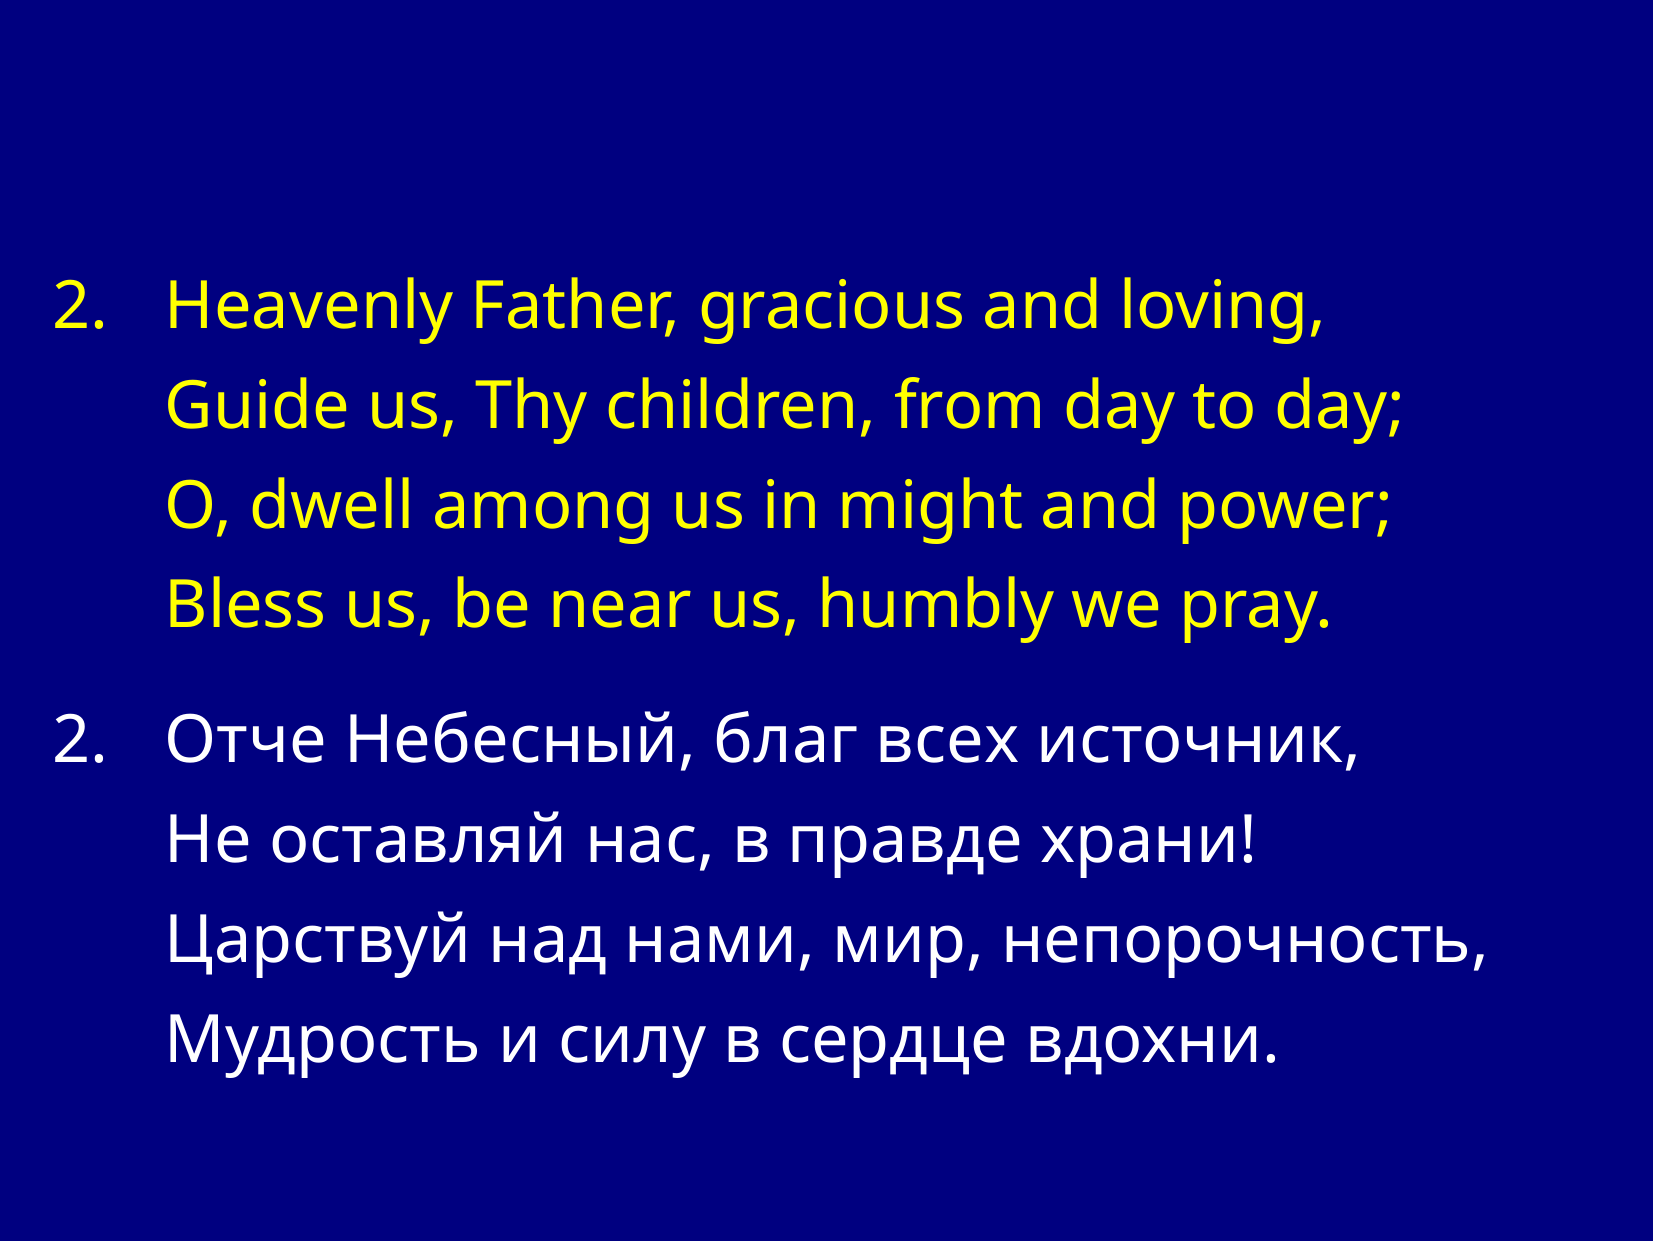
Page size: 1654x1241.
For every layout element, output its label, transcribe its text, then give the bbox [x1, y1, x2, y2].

text_box 2. Отче Небесный, благ всех источник, Не оставляй нас, в правде храни! Царствуй над нами, мир, непорочность, Мудрость и силу в сердце вдохни. [37, 675, 1653, 1163]
text_box 2. Heavenly Father, gracious and loving, Guide us, Thy children, from day to day; O, dwell among us in might and power; Bless us, be near us, humbly we pray. [37, 150, 1651, 638]
